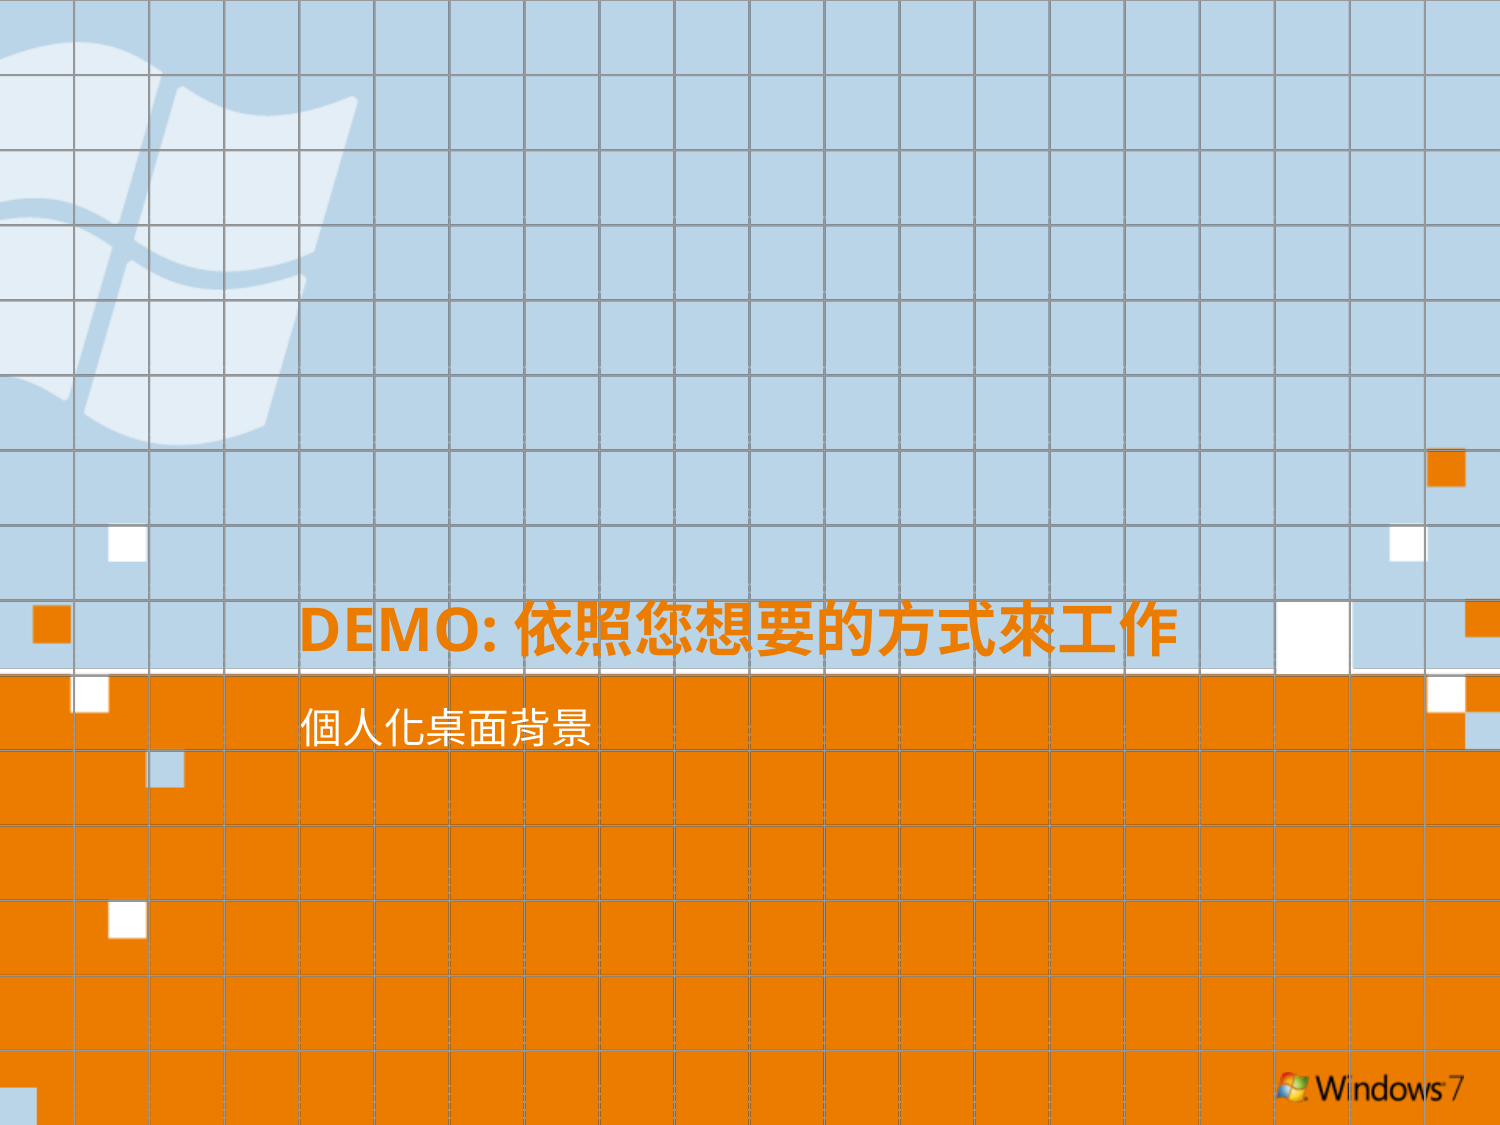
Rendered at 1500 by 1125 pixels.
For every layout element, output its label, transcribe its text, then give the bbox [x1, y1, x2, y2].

list 個人化桌面背景 [285, 699, 1266, 763]
title DEMO:依照您想要的方式來工作 [282, 583, 1266, 671]
